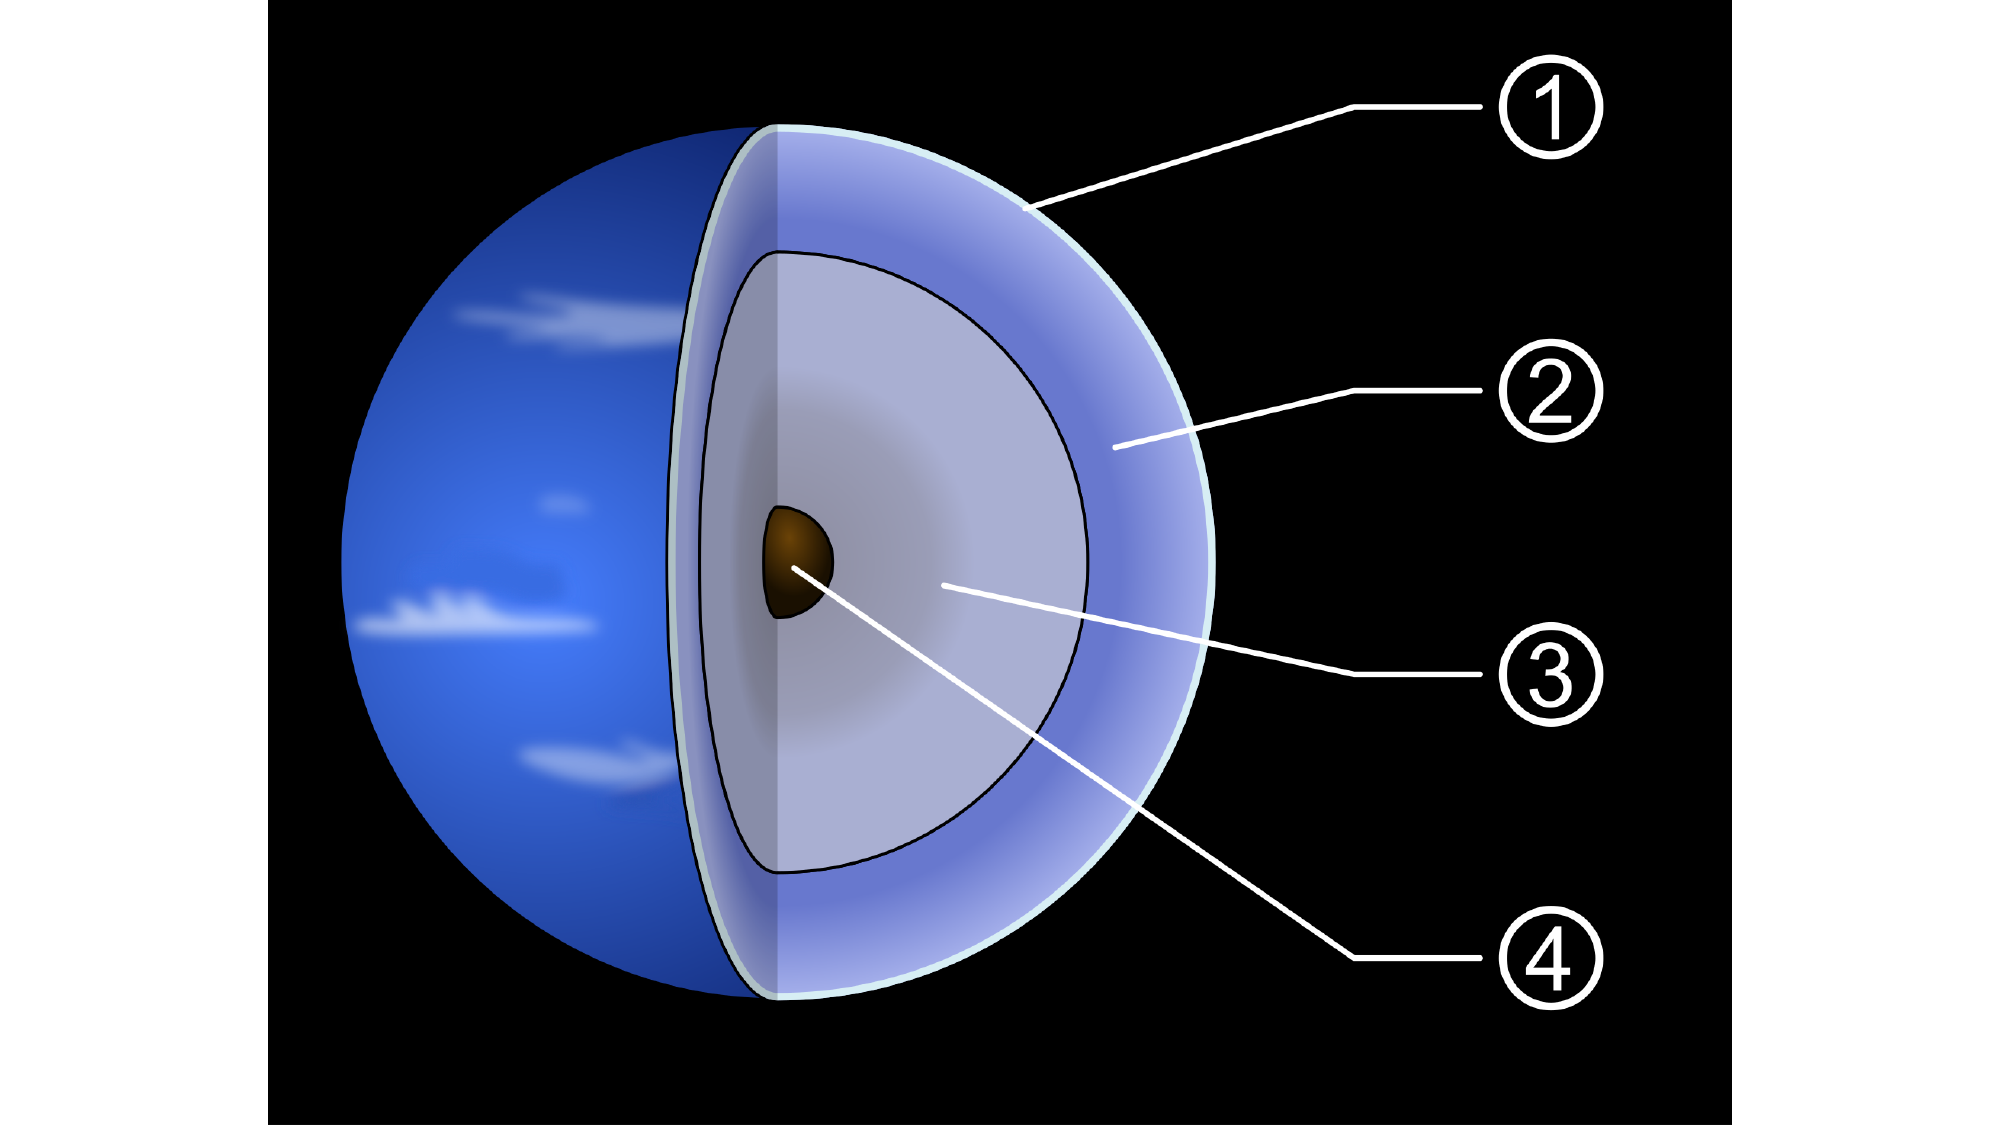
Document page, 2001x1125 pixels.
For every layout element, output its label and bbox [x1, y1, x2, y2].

picture [268, 0, 1732, 1125]
